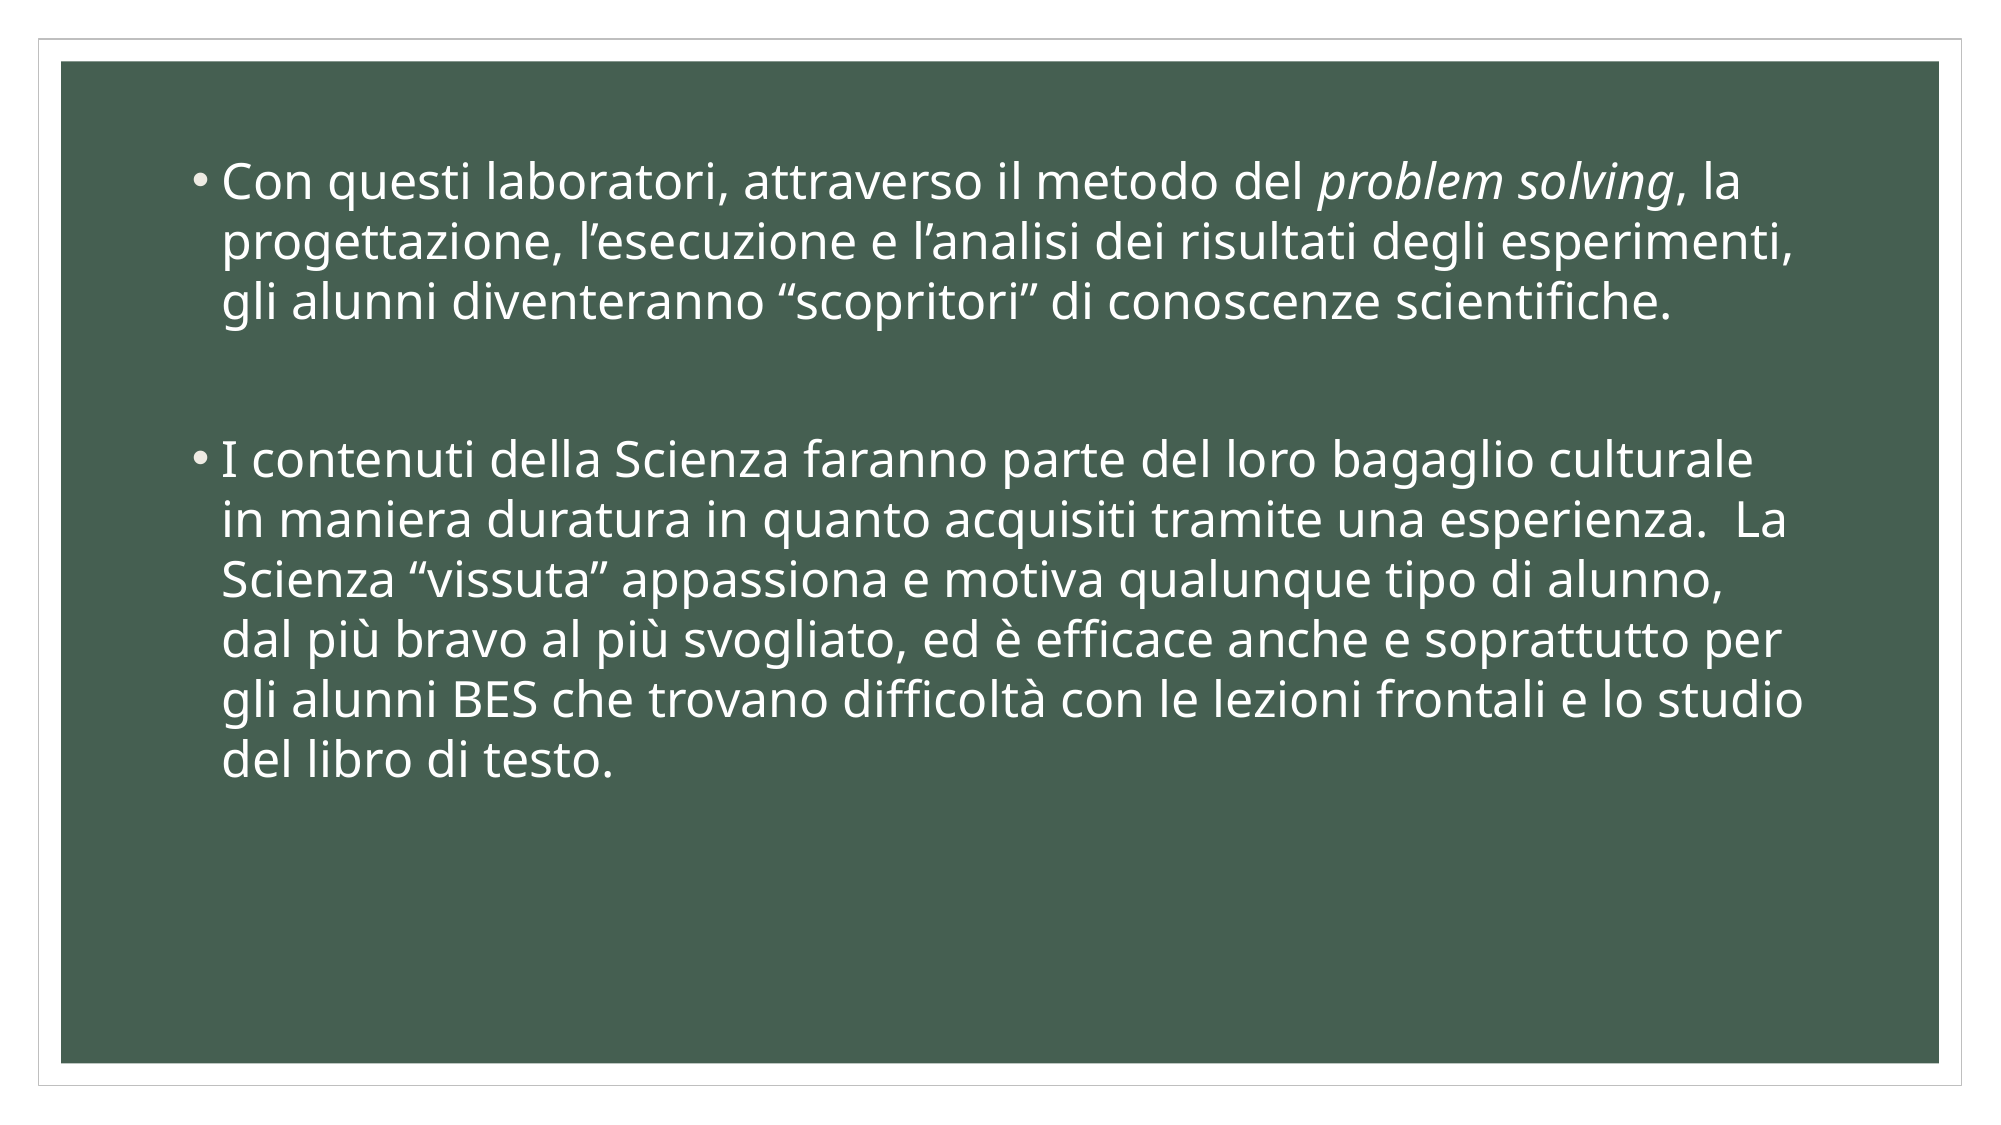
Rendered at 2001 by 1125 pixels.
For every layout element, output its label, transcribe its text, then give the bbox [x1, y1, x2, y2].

list Con questi laboratori, attraverso il metodo del problem solving, la progettazione, l’esecuzione e l’analisi dei risultati degli esperimenti, gli alunni diventeranno “scopritori” di conoscenze scientifiche. I contenuti della Scienza faranno parte del loro bagaglio culturale in maniera duratura in quanto acquisiti tramite una esperienza. La Scienza “vissuta” appassiona e motiva qualunque tipo di alunno, dal più bravo al più svogliato, ed è efficace anche e soprattutto per gli alunni BES che trovano difficoltà con le lezioni frontali e lo studio del libro di testo. [176, 142, 1825, 990]
